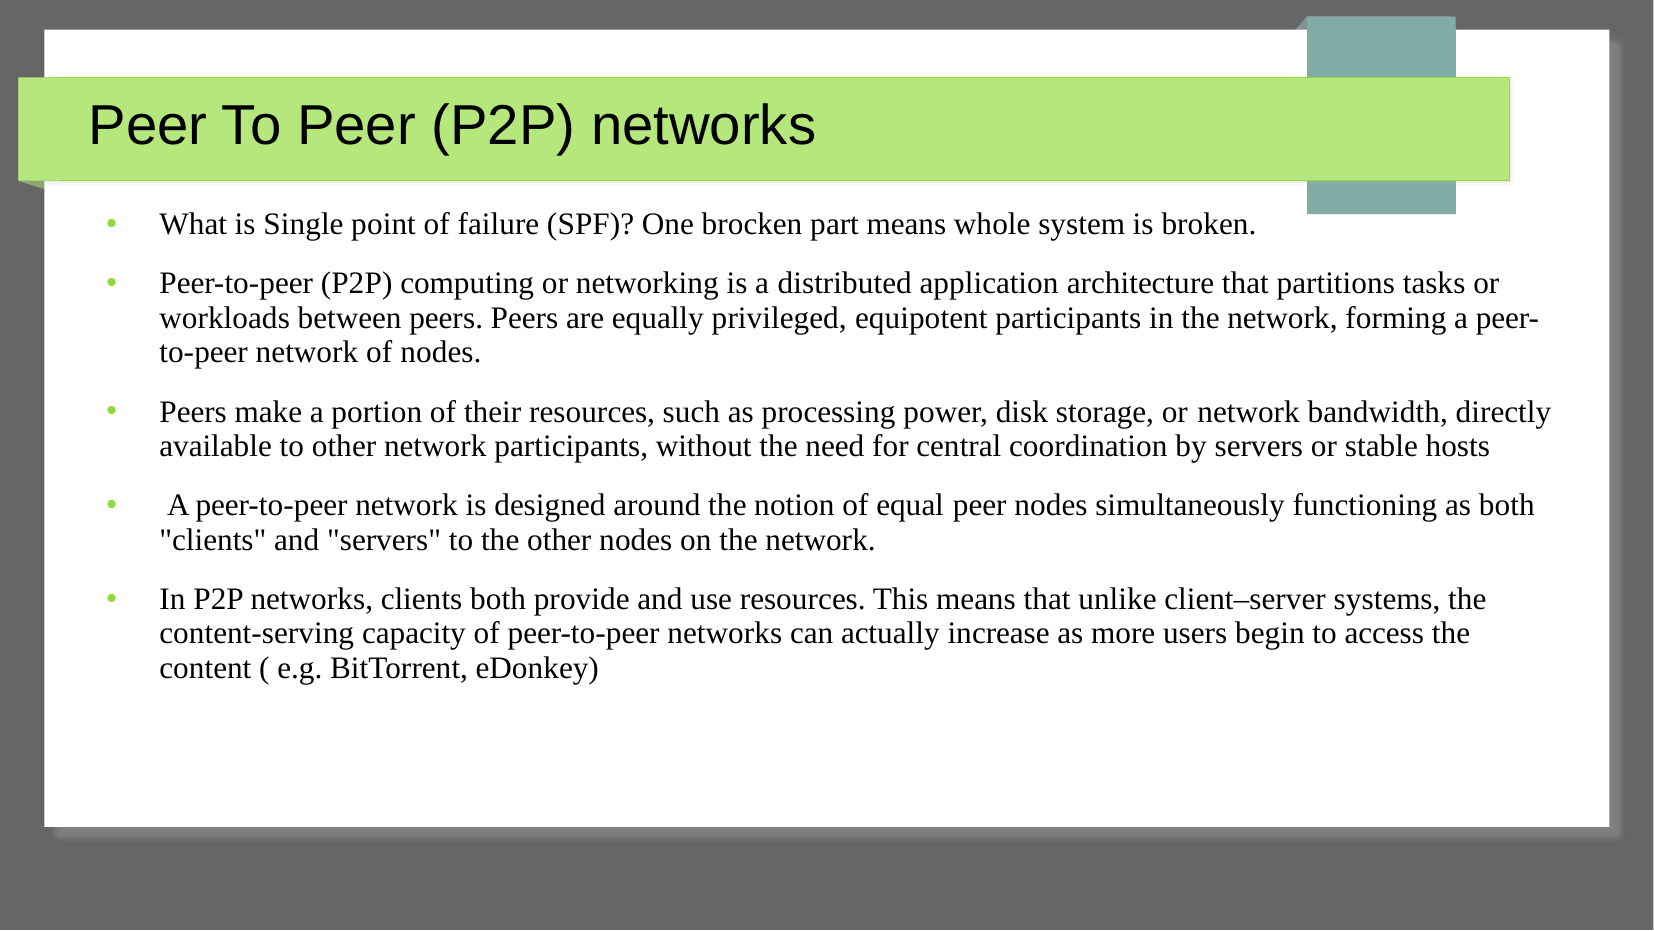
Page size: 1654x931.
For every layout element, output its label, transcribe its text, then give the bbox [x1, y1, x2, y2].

list What is Single point of failure (SPF)? One brocken part means whole system is broken. Peer-to-peer (P2P) computing or networking is a distributed application architecture that partitions tasks or workloads between peers. Peers are equally privileged, equipotent participants in the network, forming a peer-to-peer network of nodes. Peers make a portion of their resources, such as processing power, disk storage, or network bandwidth, directly available to other network participants, without the need for central coordination by servers or stable hosts A peer-to-peer network is designed around the notion of equal peer nodes simultaneously functioning as both "clients" and "servers" to the other nodes on the network. In P2P networks, clients both provide and use resources. This means that unlike client–server systems, the content-serving capacity of peer-to-peer networks can actually increase as more users begin to access the content ( e.g. BitTorrent, eDonkey) [88, 206, 1565, 739]
title Peer To Peer (P2P) networks [88, 73, 1506, 178]
